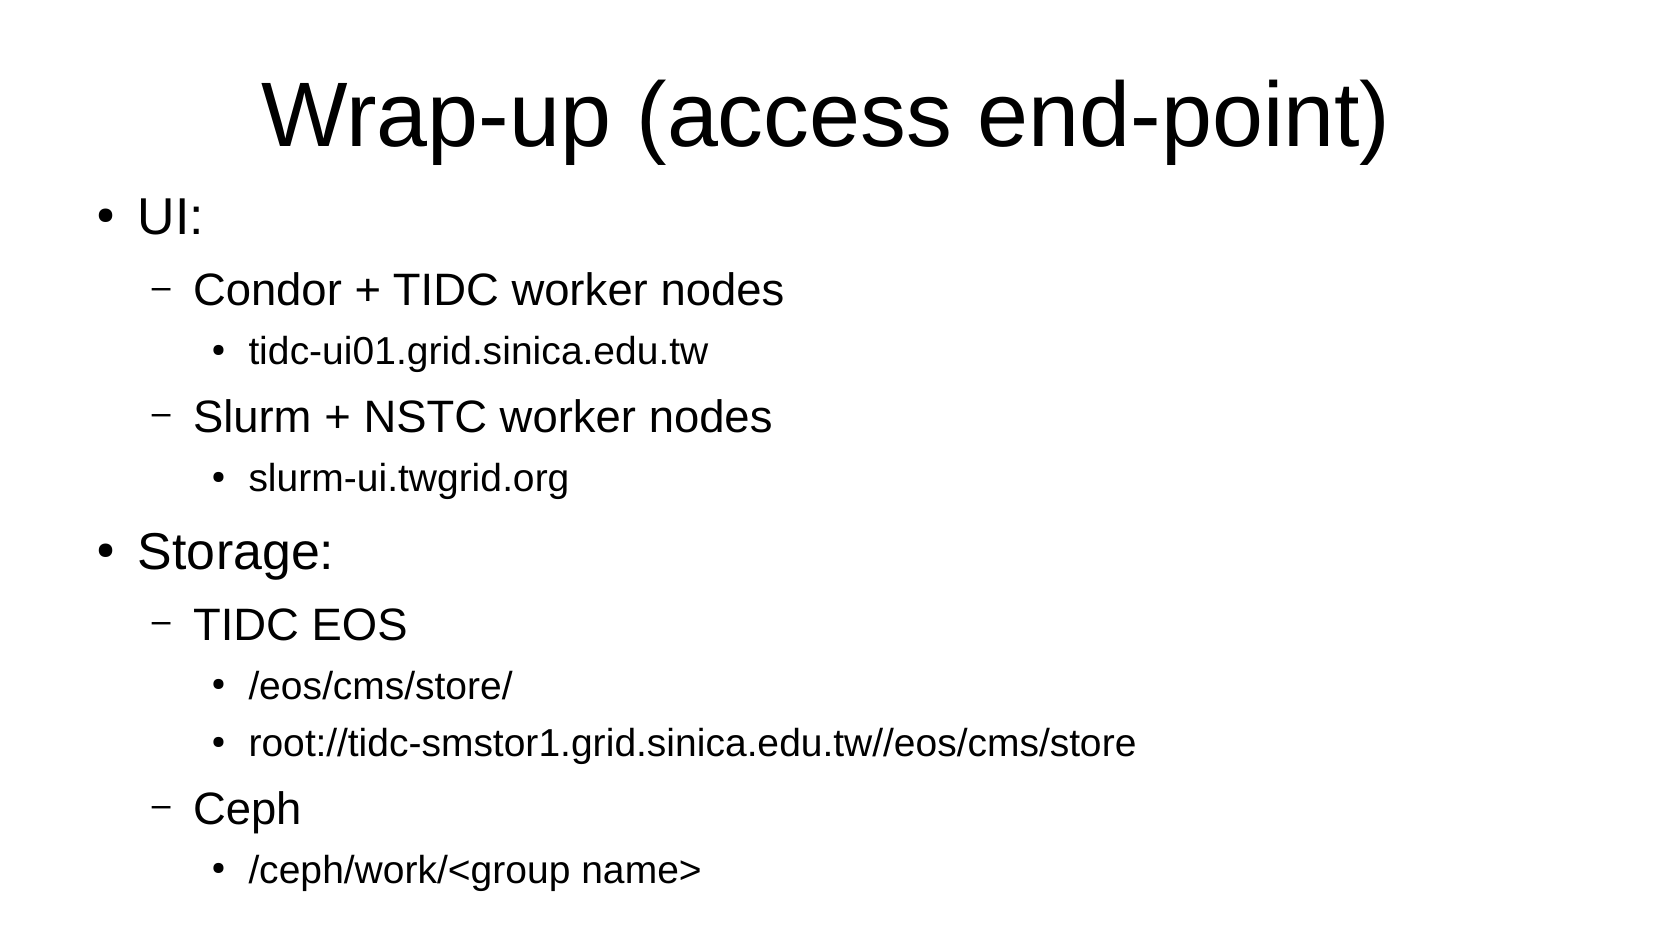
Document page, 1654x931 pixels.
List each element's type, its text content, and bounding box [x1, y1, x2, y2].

list UI: Condor + TIDC worker nodes tidc-ui01.grid.sinica.edu.tw Slurm + NSTC worker nodes slurm-ui.twgrid.org Storage: TIDC EOS /eos/cms/store/ root://tidc-smstor1.grid.sinica.edu.tw//eos/cms/store Ceph /ceph/work/<group name> [82, 188, 1571, 901]
title Wrap-up (access end-point) [82, 37, 1571, 188]
